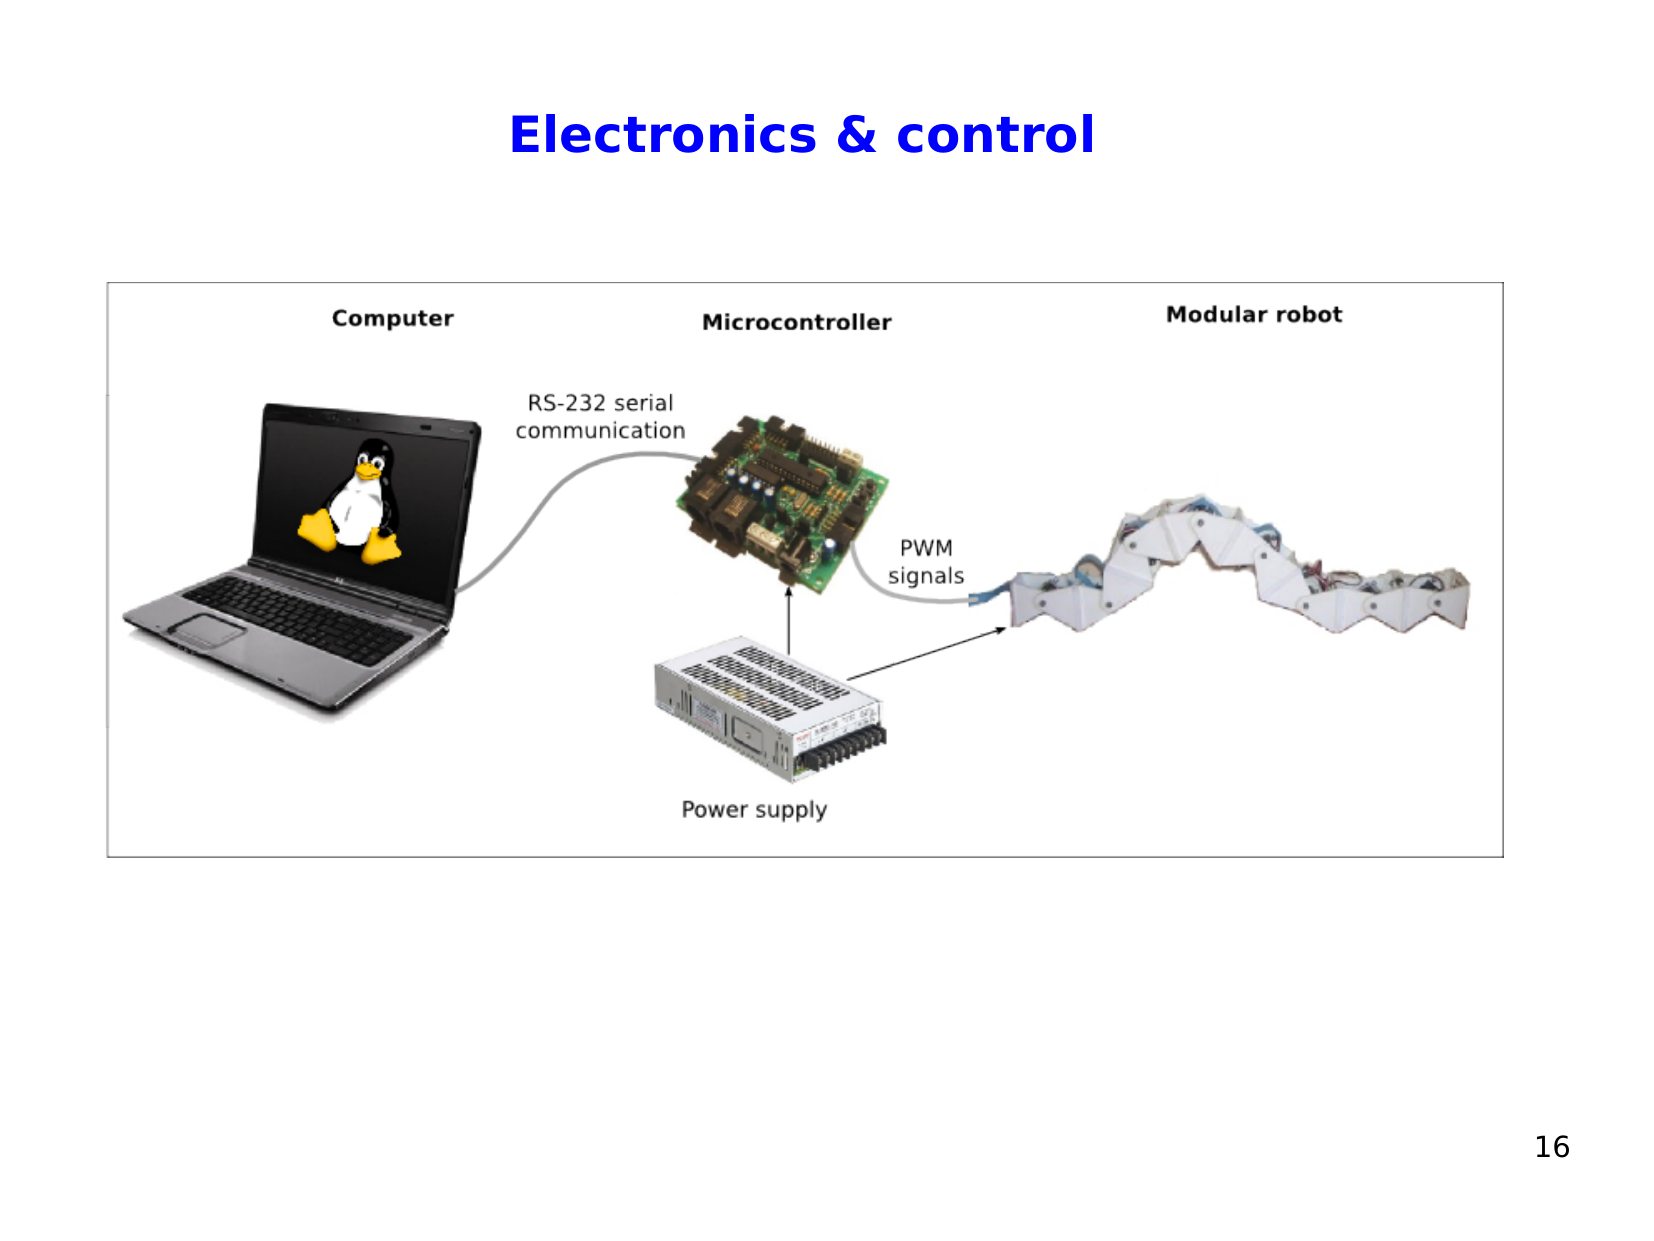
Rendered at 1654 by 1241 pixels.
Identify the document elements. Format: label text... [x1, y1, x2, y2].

text_box Electronics & control [493, 98, 1112, 172]
picture [98, 282, 1504, 858]
